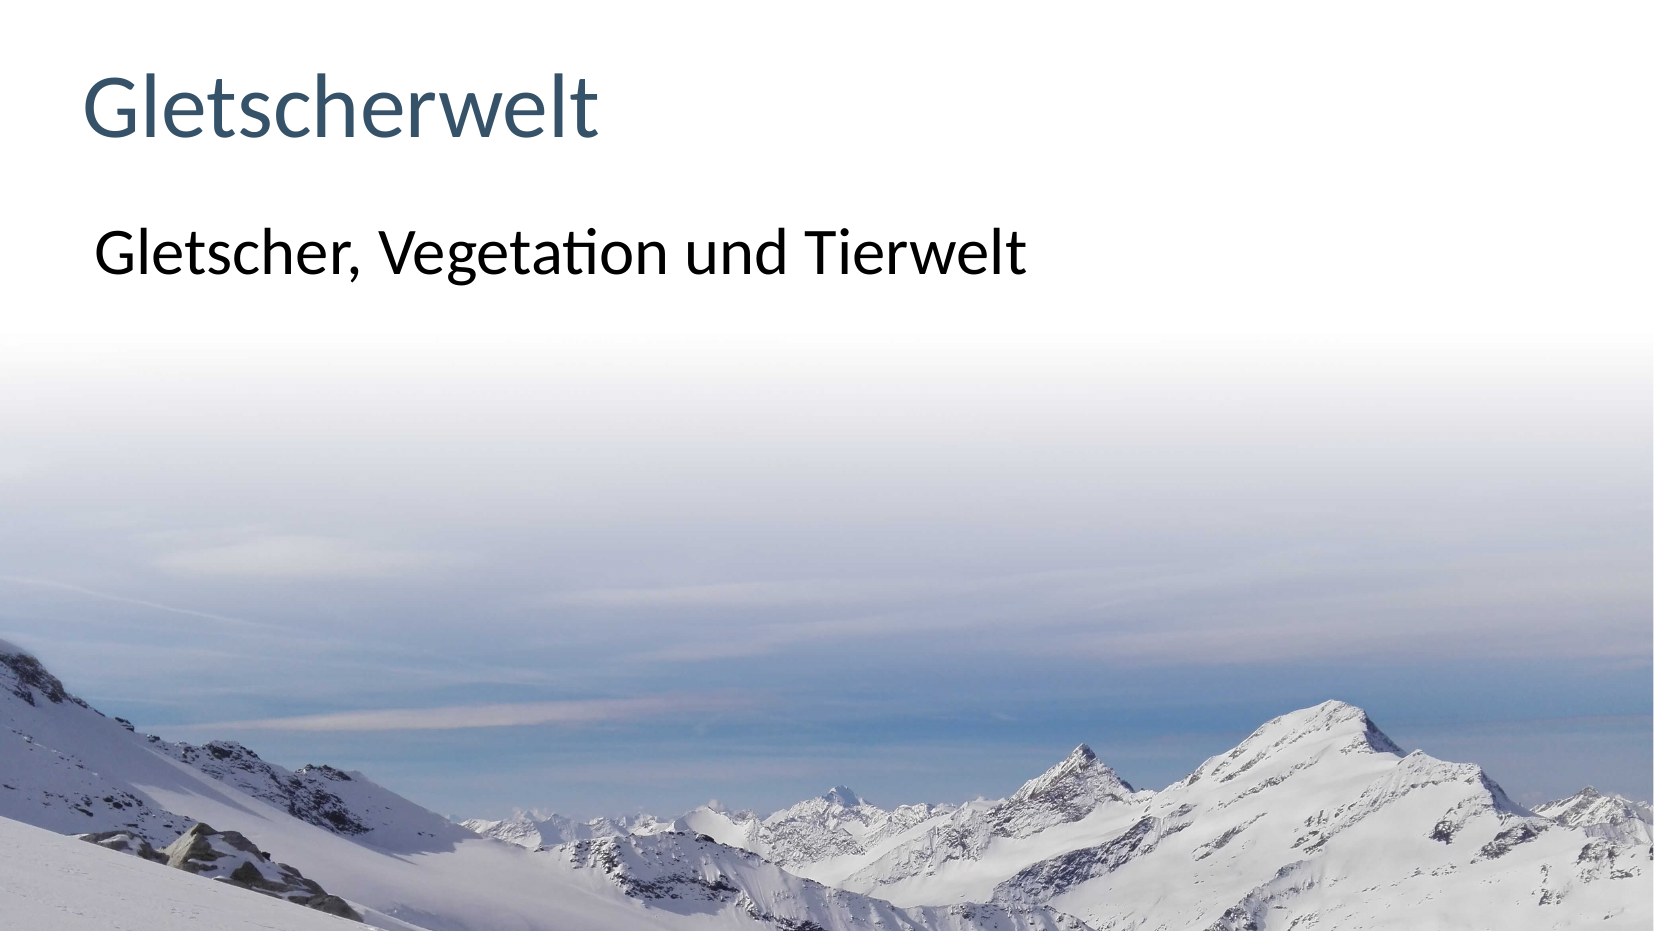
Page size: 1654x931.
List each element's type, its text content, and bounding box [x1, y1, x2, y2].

list Gletscher, Vegetation und Tierwelt [94, 224, 1583, 764]
title Gletscherwelt [82, 37, 1571, 193]
picture [0, 333, 1654, 931]
